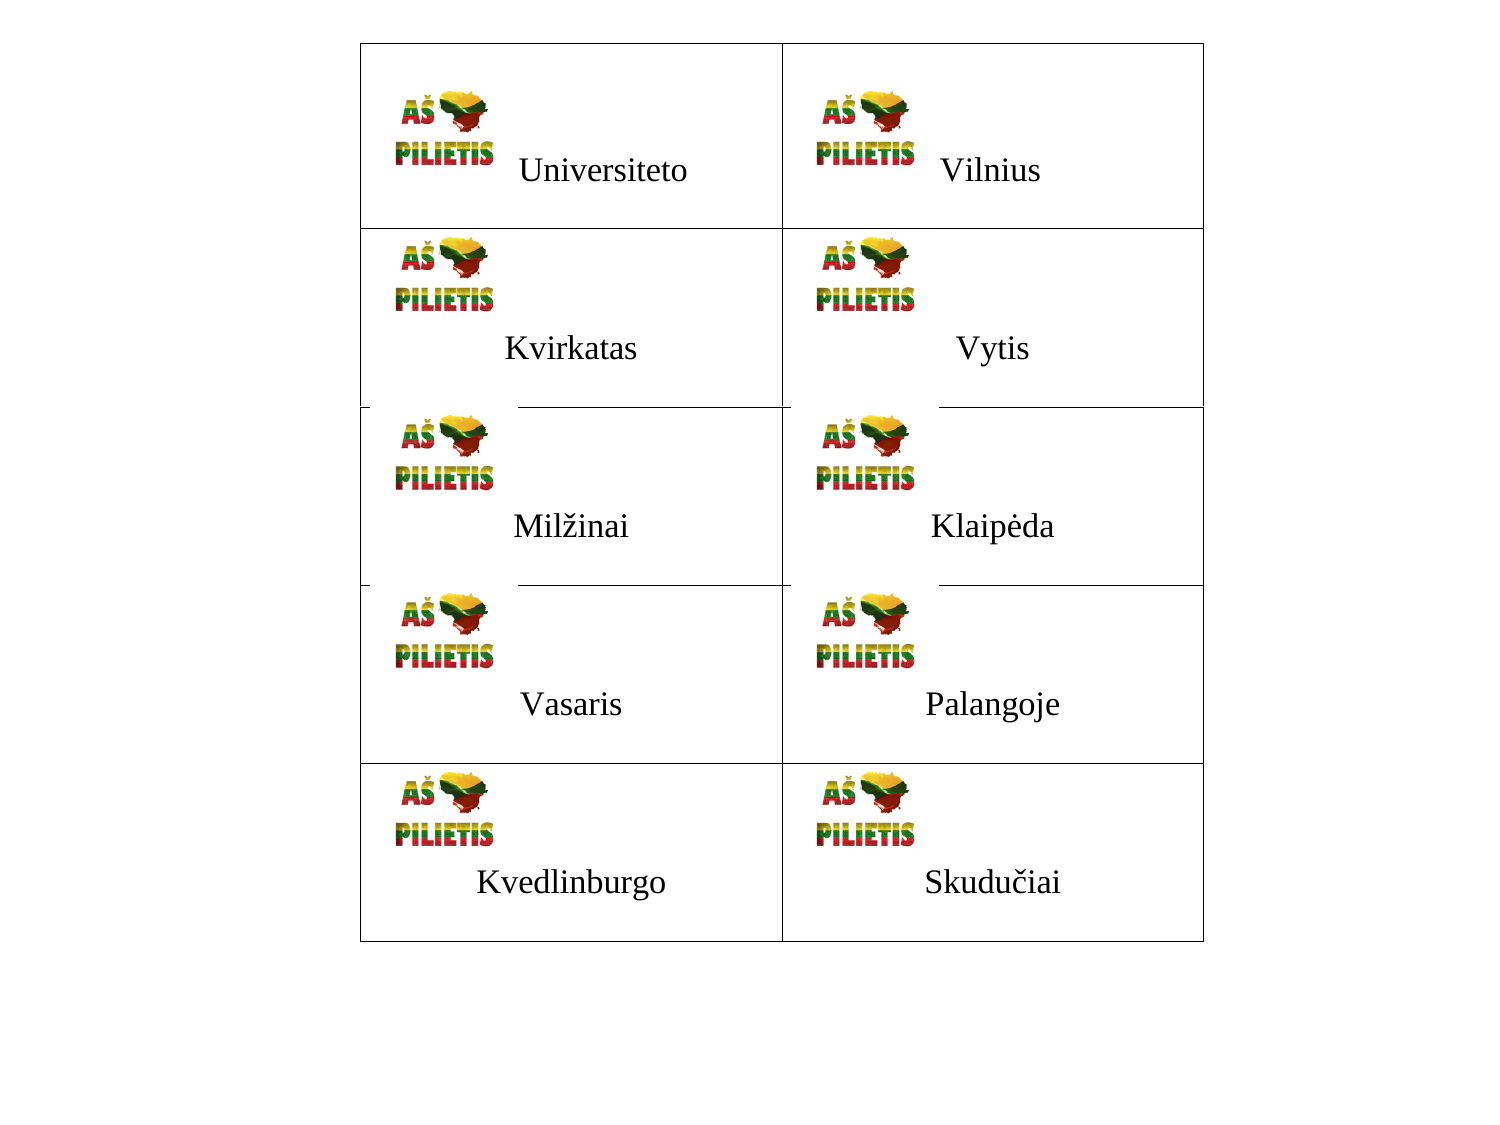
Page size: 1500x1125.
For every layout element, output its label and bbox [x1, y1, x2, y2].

picture [360, 42, 1207, 982]
